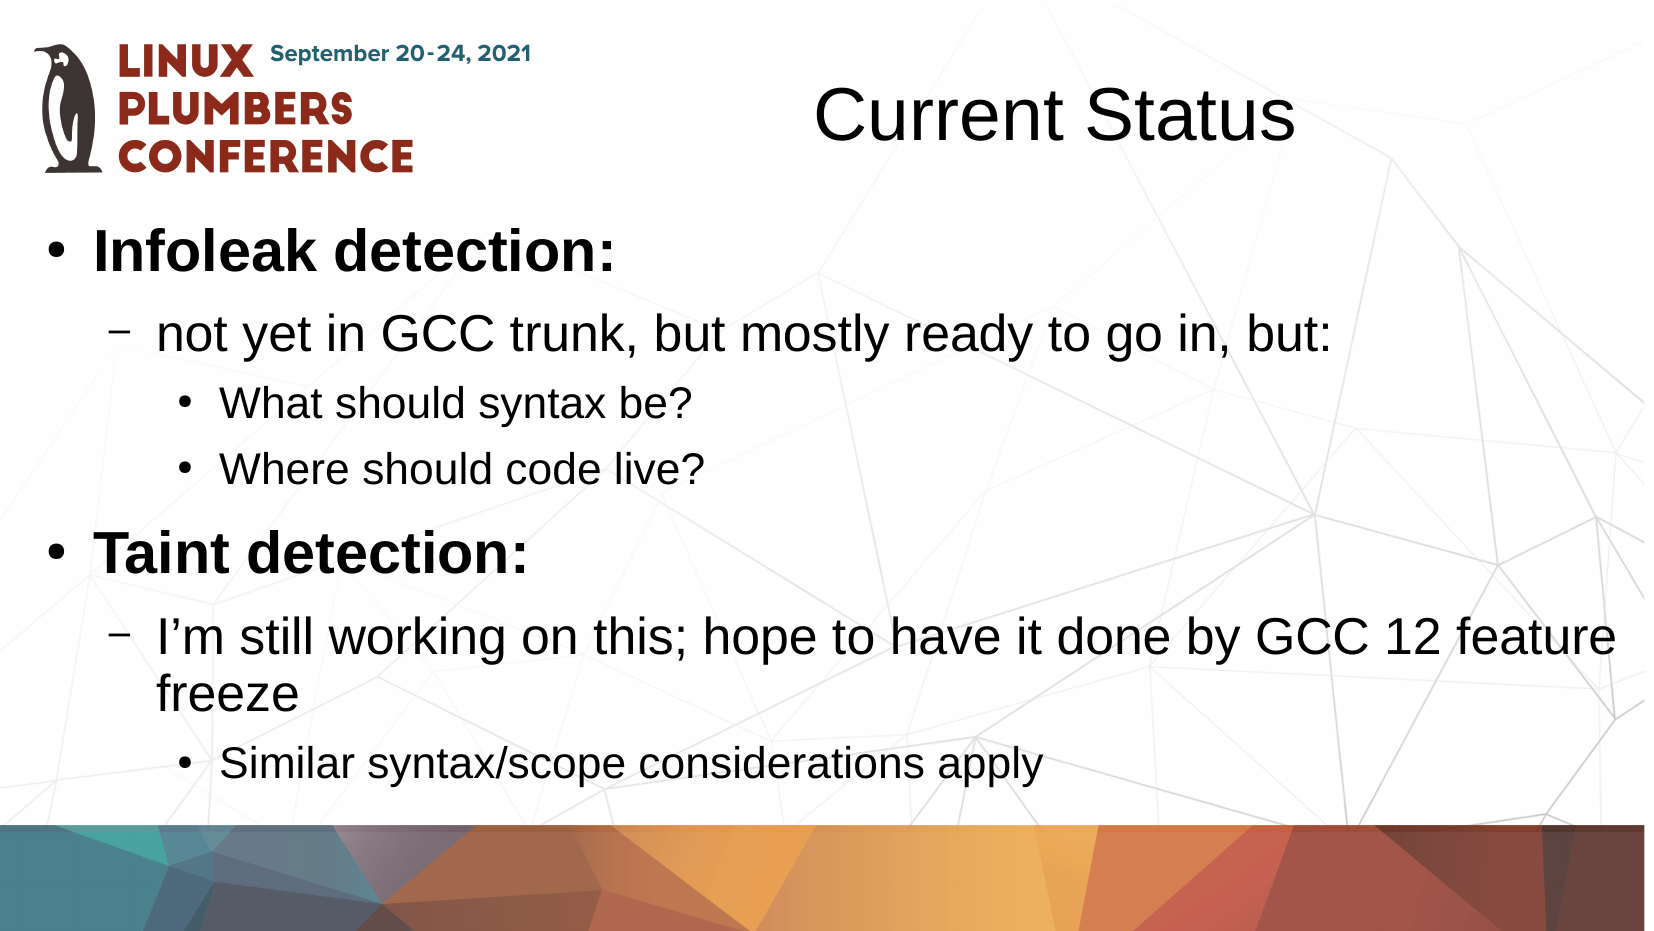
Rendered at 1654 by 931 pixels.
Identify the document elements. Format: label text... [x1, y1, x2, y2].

picture [0, 1, 1645, 931]
list Infoleak detection: not yet in GCC trunk, but mostly ready to go in, but: What should syntax be? Where should code live? Taint detection: I’m still working on this; hope to have it done by GCC 12 feature freeze Similar syntax/scope considerations apply [30, 217, 1645, 796]
title Current Status [540, 37, 1571, 193]
